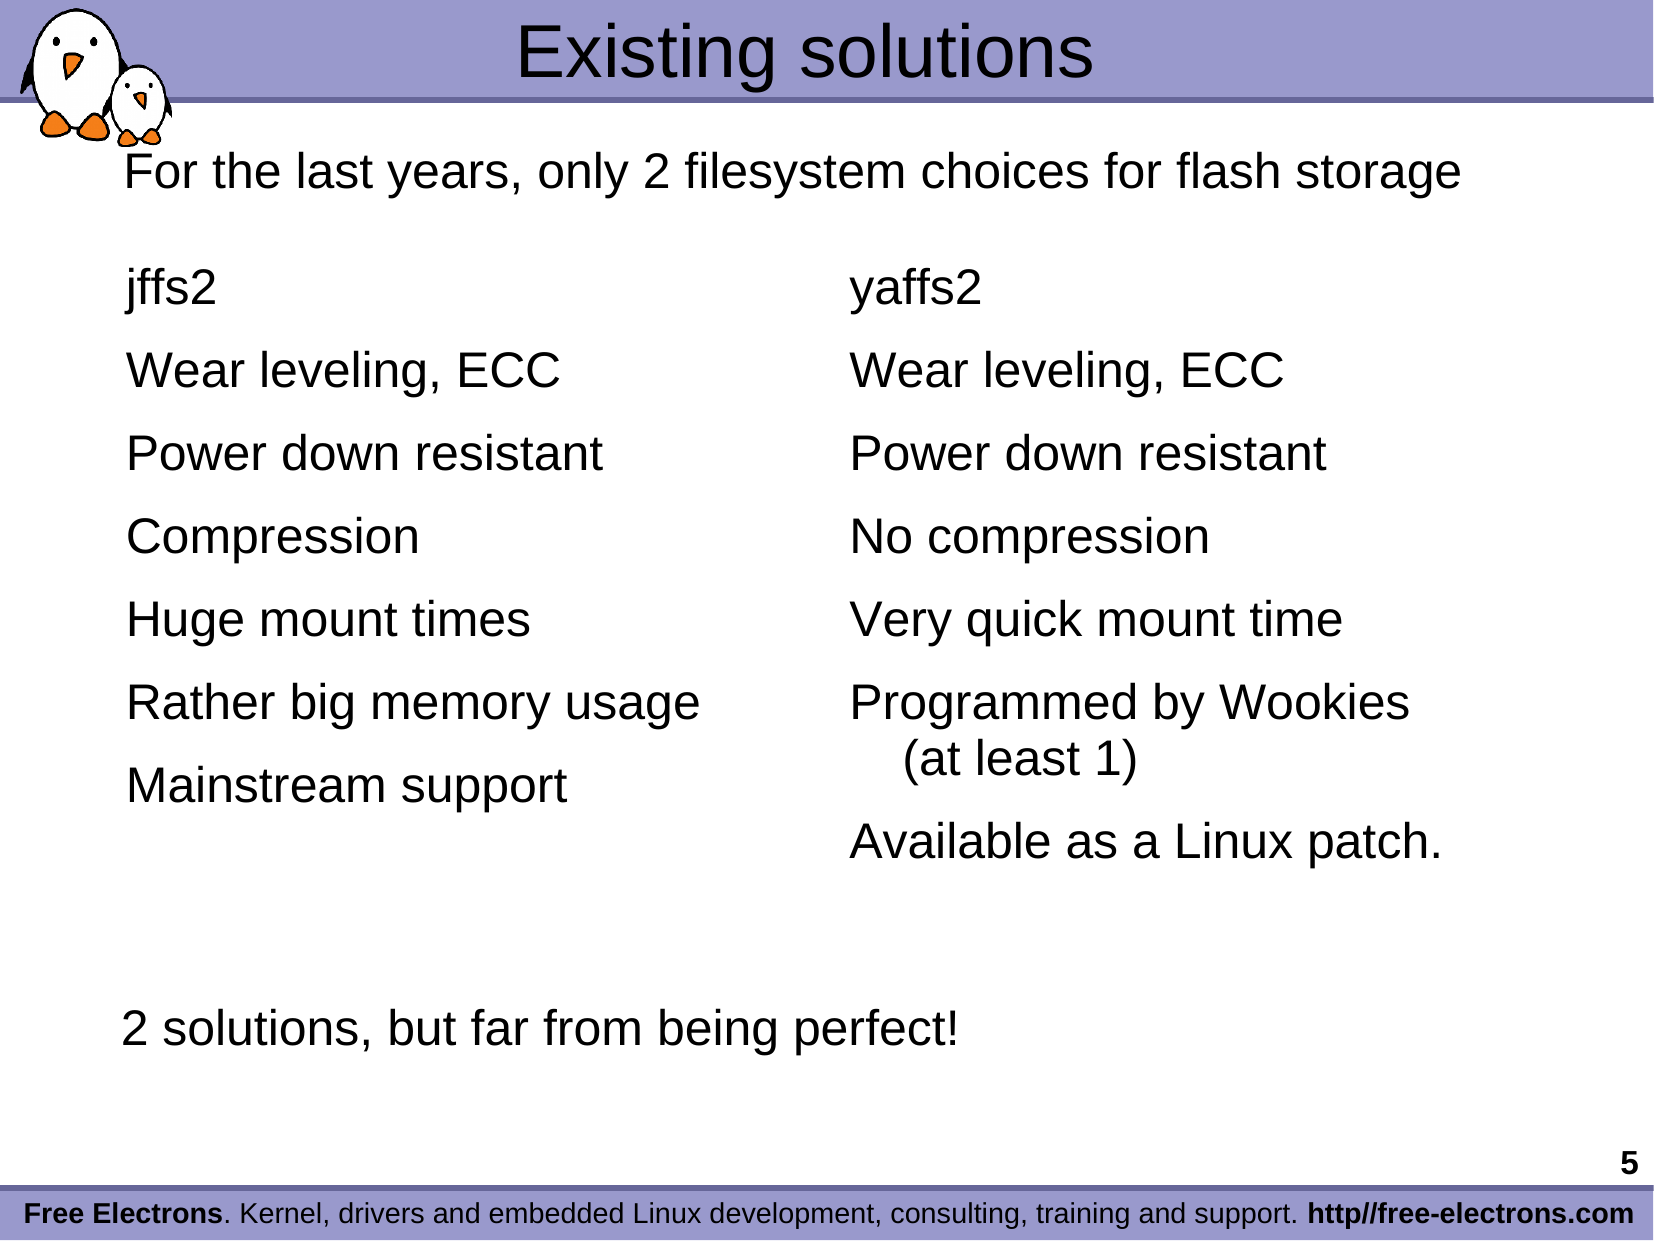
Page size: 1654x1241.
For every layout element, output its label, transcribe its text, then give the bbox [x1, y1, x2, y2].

text_box For the last years, only 2 filesystem choices for flash storage [123, 142, 1464, 205]
list jffs2 Wear leveling, ECC Power down resistant Compression Huge mount times Rather big memory usage Mainstream support [108, 259, 798, 1110]
title Existing solutions [60, 4, 1551, 98]
list yaffs2 Wear leveling, ECC Power down resistant No compression Very quick mount time Programmed by Wookies (at least 1) Available as a Linux patch. [831, 259, 1521, 1110]
picture [20, 8, 172, 147]
text_box 2 solutions, but far from being perfect! [120, 1000, 962, 1063]
